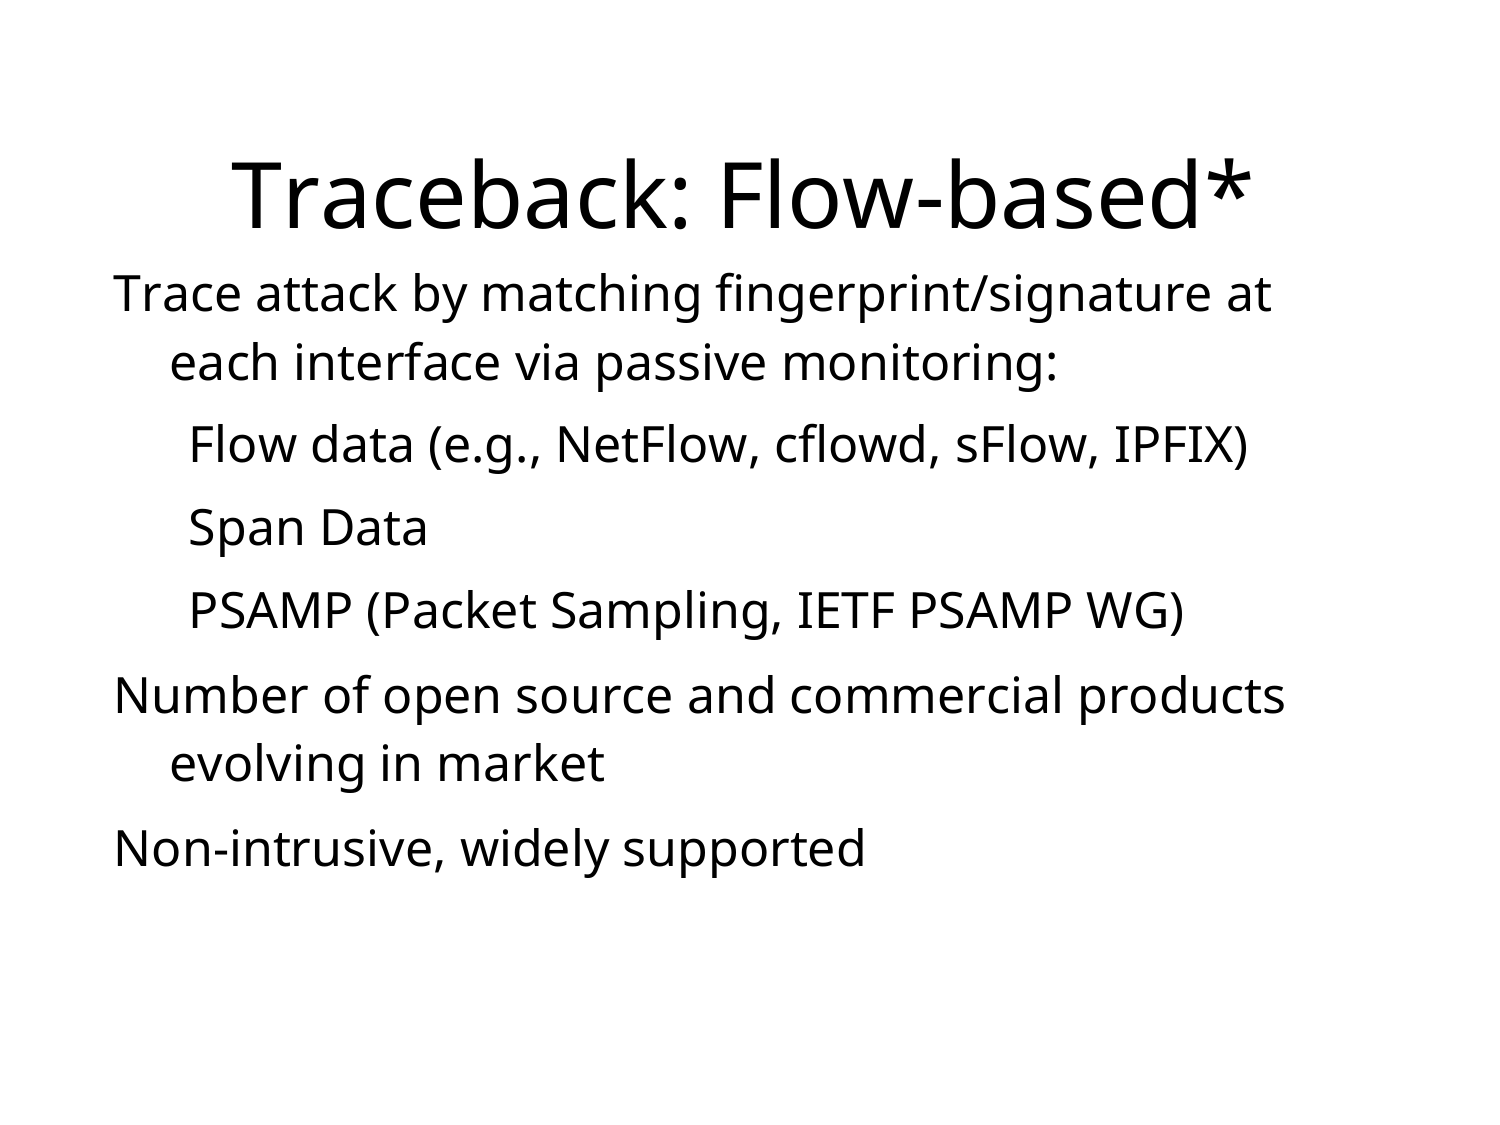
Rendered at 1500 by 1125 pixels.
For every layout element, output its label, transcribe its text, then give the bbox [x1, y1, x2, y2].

title Traceback: Flow-based* [112, 79, 1388, 249]
list Trace attack by matching fingerprint/signature at each interface via passive monitoring: Flow data (e.g., NetFlow, cflowd, sFlow, IPFIX)‏ Span Data PSAMP (Packet Sampling, IETF PSAMP WG)‏ Number of open source and commercial products evolving in market Non-intrusive, widely supported [99, 249, 1420, 951]
